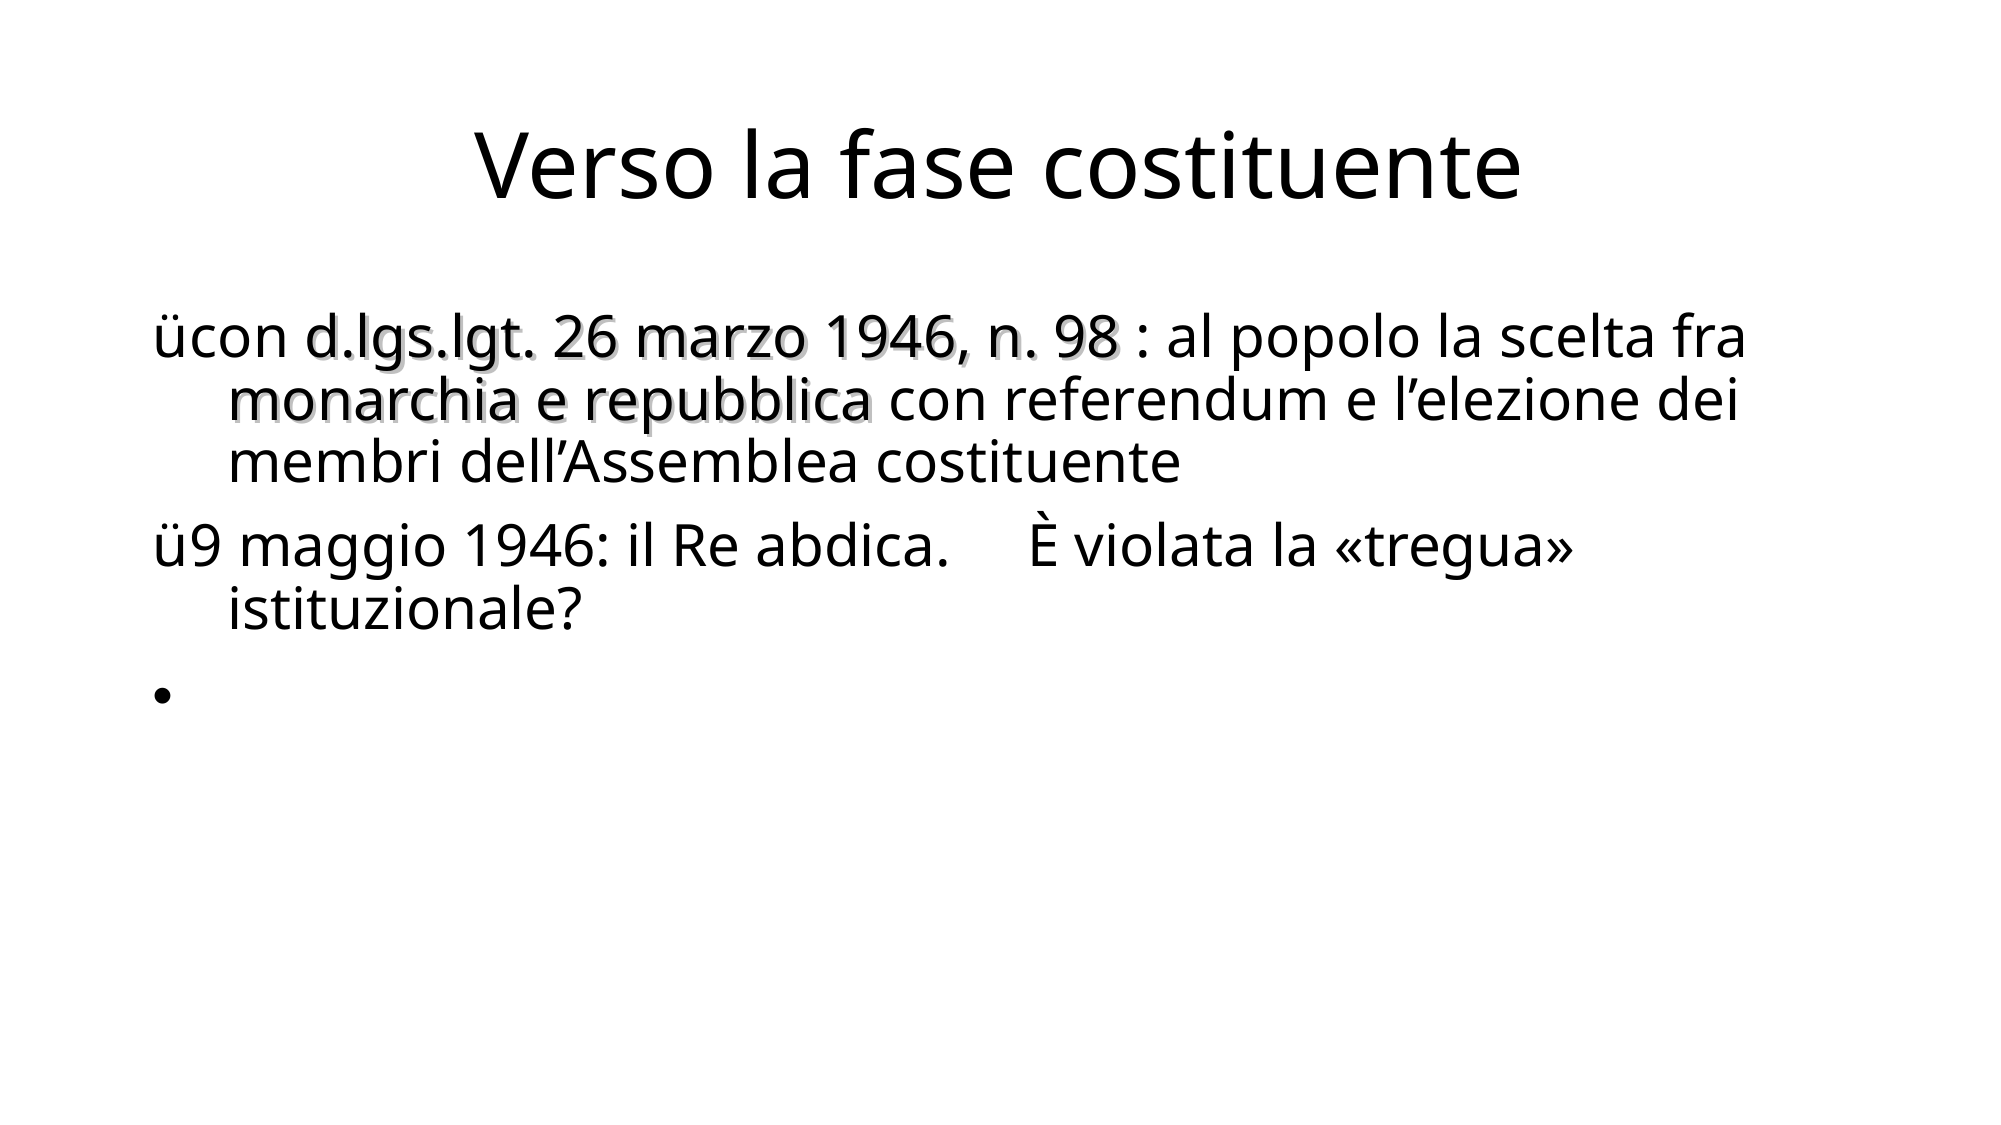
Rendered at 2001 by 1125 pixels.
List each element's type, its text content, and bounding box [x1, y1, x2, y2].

list con d.lgs.lgt. 26 marzo 1946, n. 98 : al popolo la scelta fra monarchia e repubblica con referendum e l’elezione dei membri dell’Assemblea costituente 9 maggio 1946: il Re abdica. È violata la «tregua» istituzionale? [137, 299, 1863, 1014]
title Verso la fase costituente [137, 59, 1863, 278]
